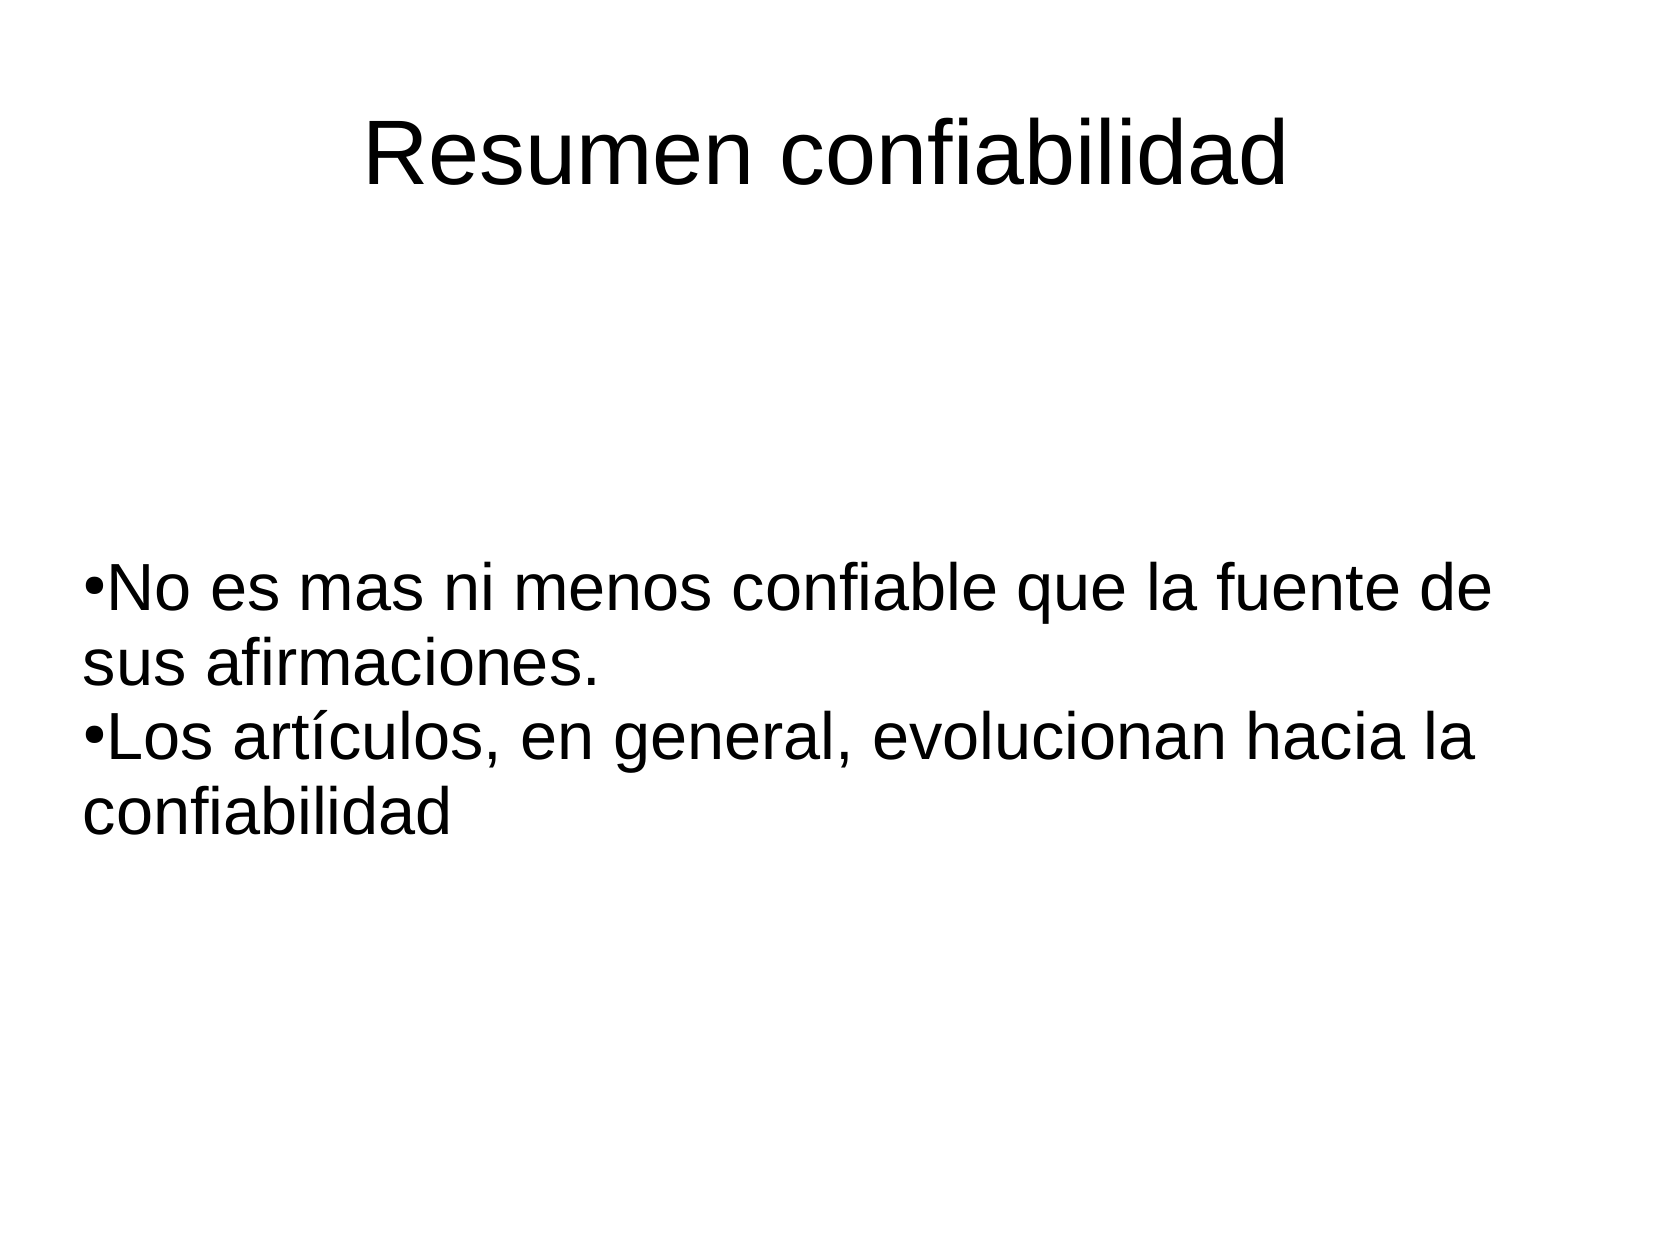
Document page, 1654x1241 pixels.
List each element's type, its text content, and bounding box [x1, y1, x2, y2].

subtitle No es mas ni menos confiable que la fuente de sus afirmaciones. Los artículos, en general, evolucionan hacia la confiabilidad [82, 297, 1571, 1102]
title Resumen confiabilidad [82, 56, 1571, 250]
